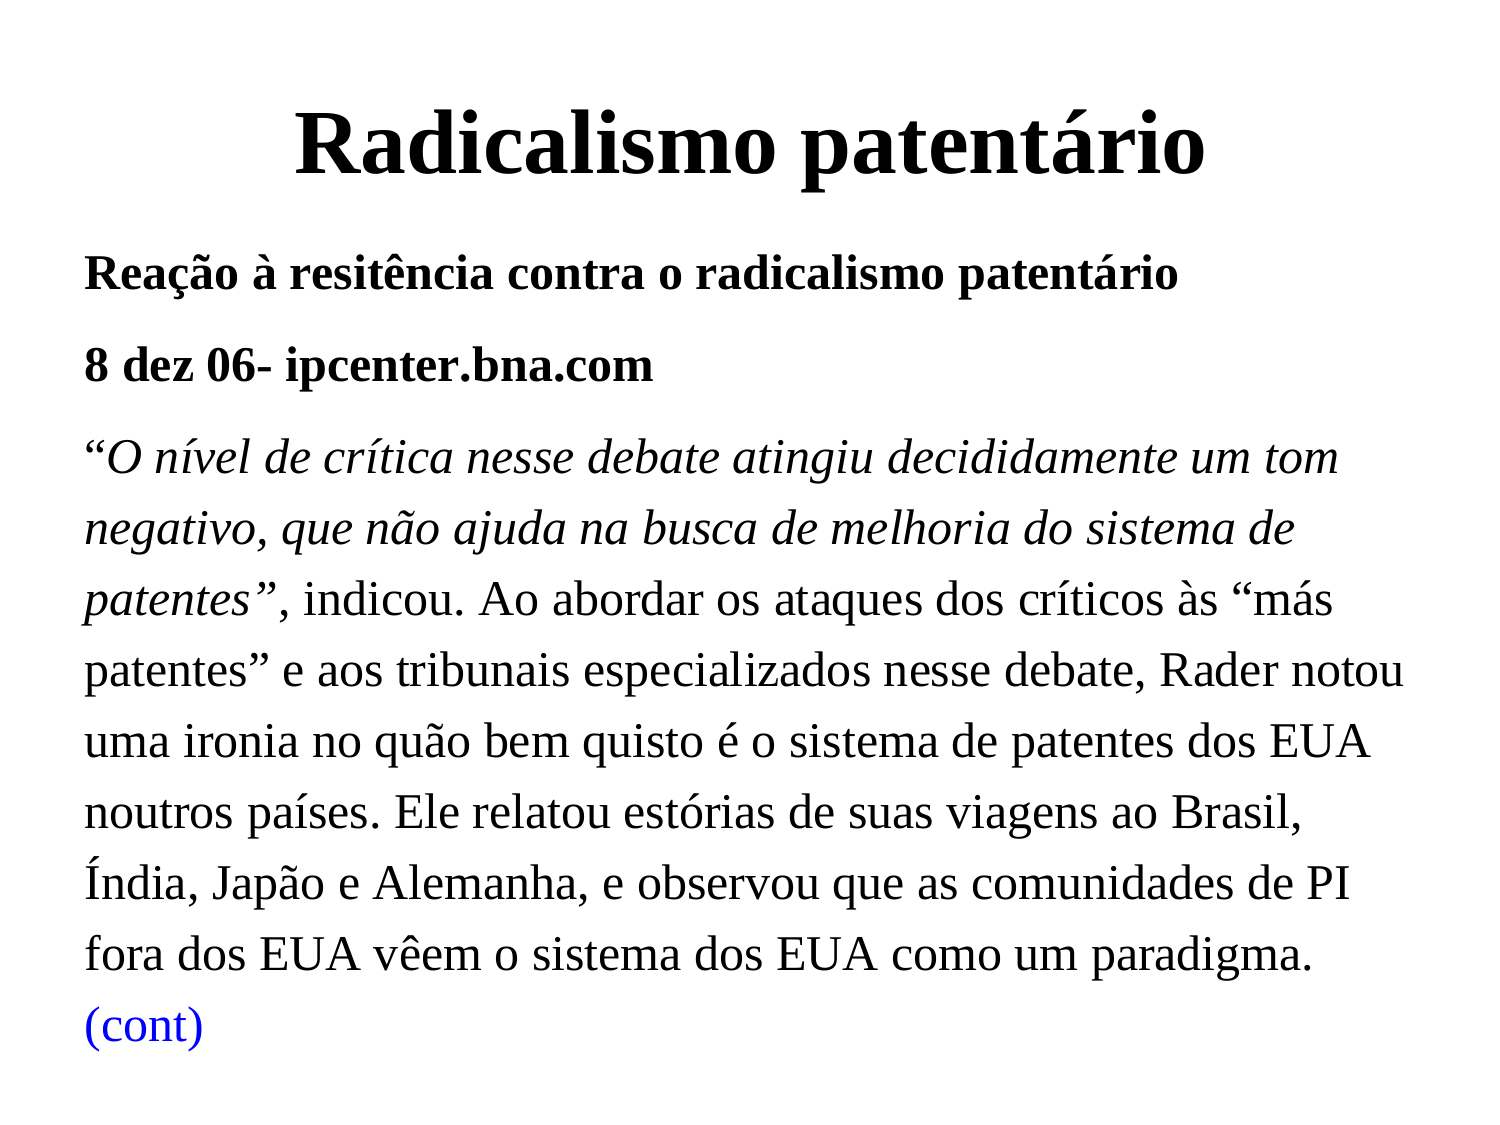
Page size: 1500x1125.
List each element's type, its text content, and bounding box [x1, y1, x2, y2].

text_box Reação à resitência contra o radicalismo patentário 8 dez 06- ipcenter.bna.com “O nível de crítica nesse debate atingiu decididamente um tom negativo, que não ajuda na busca de melhoria do sistema de patentes”, indicou. Ao abordar os ataques dos críticos às “más patentes” e aos tribunais especializados nesse debate, Rader notou uma ironia no quão bem quisto é o sistema de patentes dos EUA noutros países. Ele relatou estórias de suas viagens ao Brasil, Índia, Japão e Alemanha, e observou que as comunidades de PI fora dos EUA vêem o sistema dos EUA como um paradigma. (cont) [84, 229, 1421, 1014]
title Radicalismo patentário [87, 62, 1416, 223]
